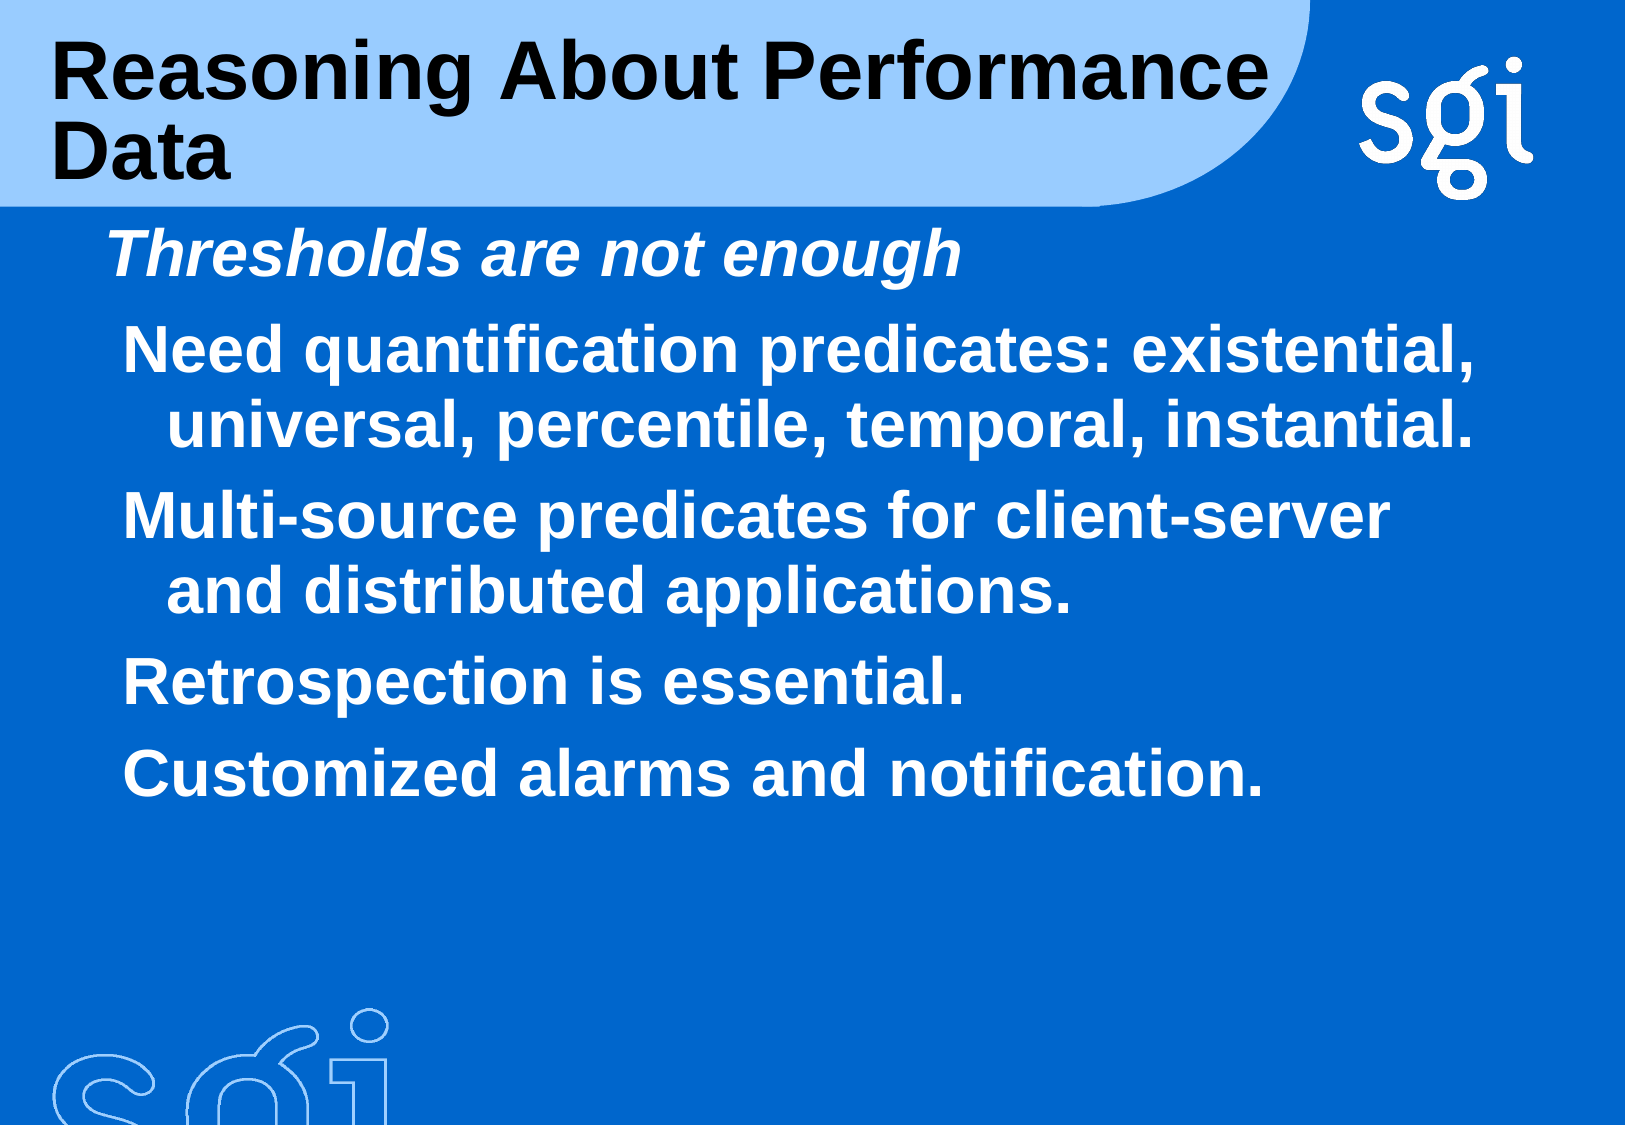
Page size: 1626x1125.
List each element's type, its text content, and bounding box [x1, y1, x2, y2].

list Thresholds are not enough Need quantification predicates: existential, universal, percentile, temporal, instantial. Multi-source predicates for client-server and distributed applications. Retrospection is essential. Customized alarms and notification. [90, 209, 1521, 1004]
title Reasoning About Performance Data [36, 24, 1318, 208]
